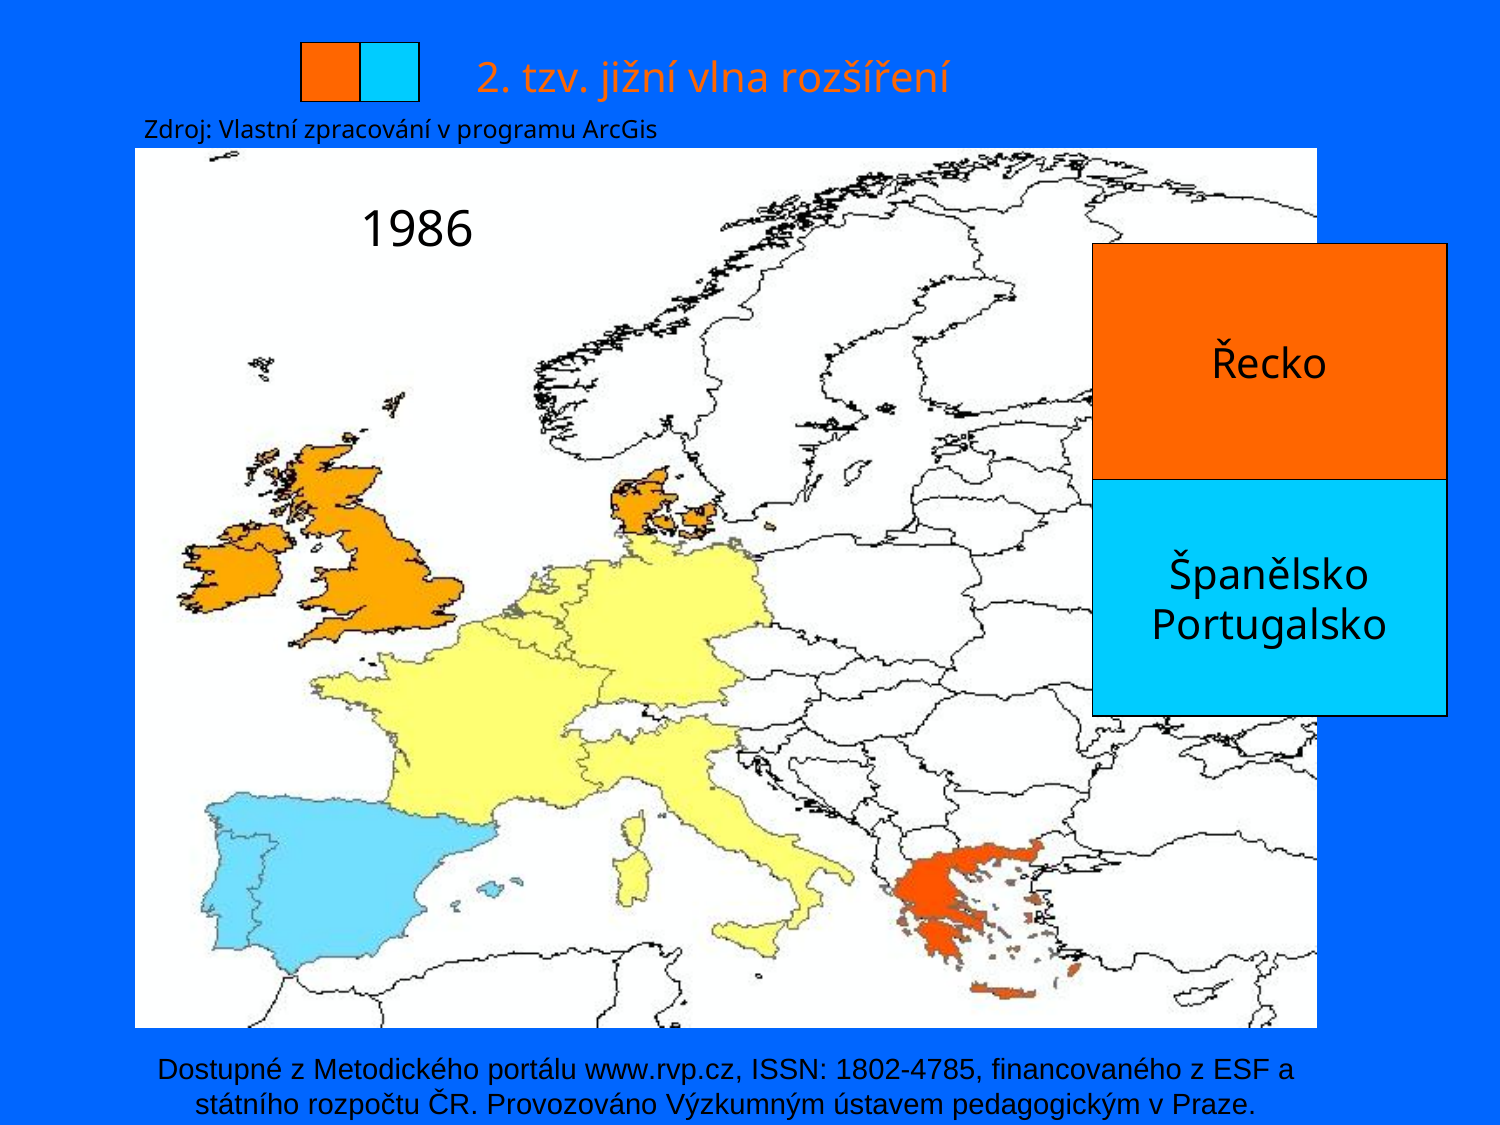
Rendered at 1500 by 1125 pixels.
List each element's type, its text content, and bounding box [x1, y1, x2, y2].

text_box Dostupné z Metodického portálu www.rvp.cz, ISSN: 1802-4785, financovaného z ESF a státního rozpočtu ČR. Provozováno Výzkumným ústavem pedagogickým v Praze. [105, 1042, 1348, 1103]
text_box 1986 [345, 188, 489, 264]
text_box 2. tzv. jižní vlna rozšíření [461, 42, 966, 109]
text_box Španělsko Portugalsko [1092, 479, 1447, 716]
picture [135, 148, 1317, 1028]
text_box Řecko [1092, 243, 1447, 479]
text_box Zdroj: Vlastní zpracování v programu ArcGis [129, 105, 674, 151]
text_box [301, 42, 420, 102]
